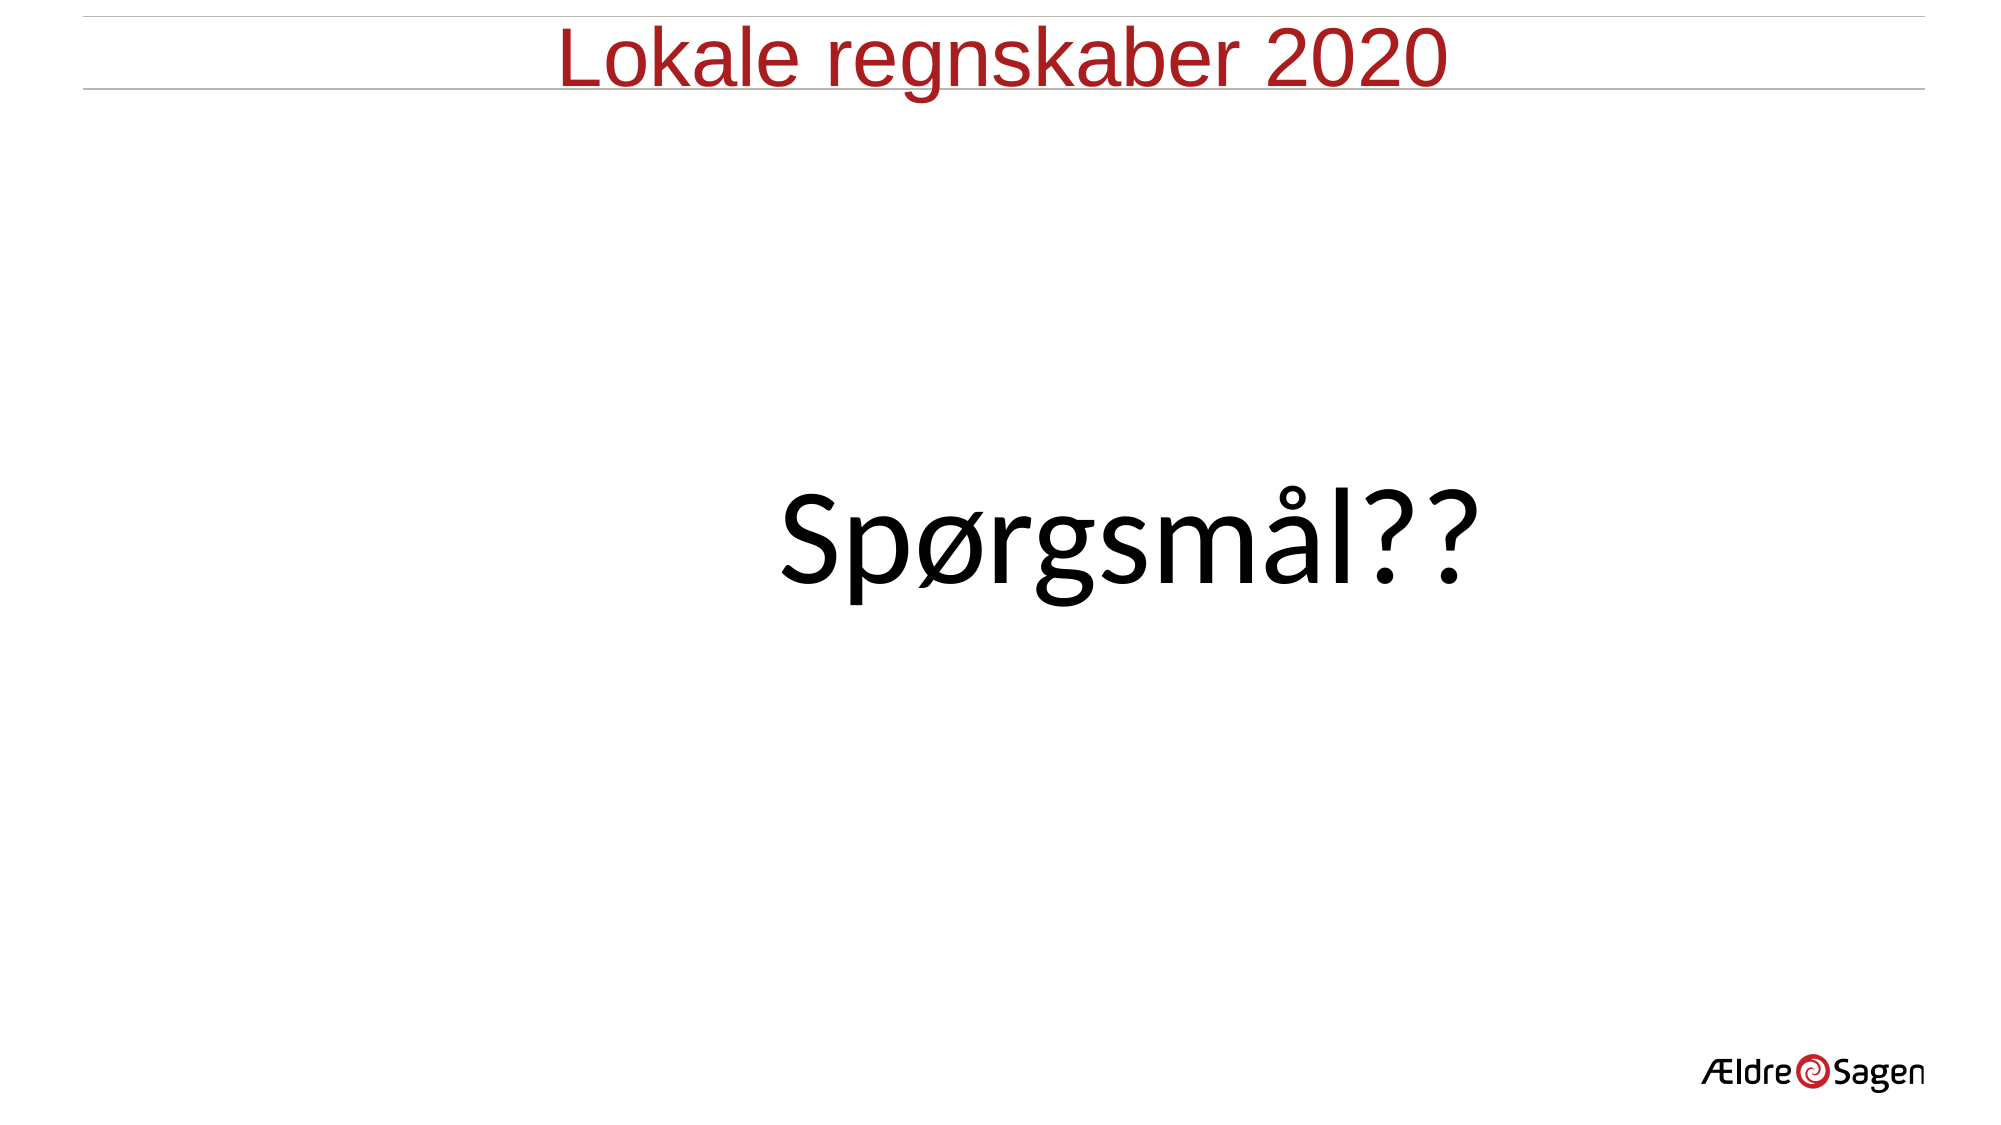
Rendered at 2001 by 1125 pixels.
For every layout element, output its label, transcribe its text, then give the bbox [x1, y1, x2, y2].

text_box Lokale regnskaber 2020 [82, 0, 1925, 112]
text_box Spørgsmål?? [763, 438, 1657, 621]
